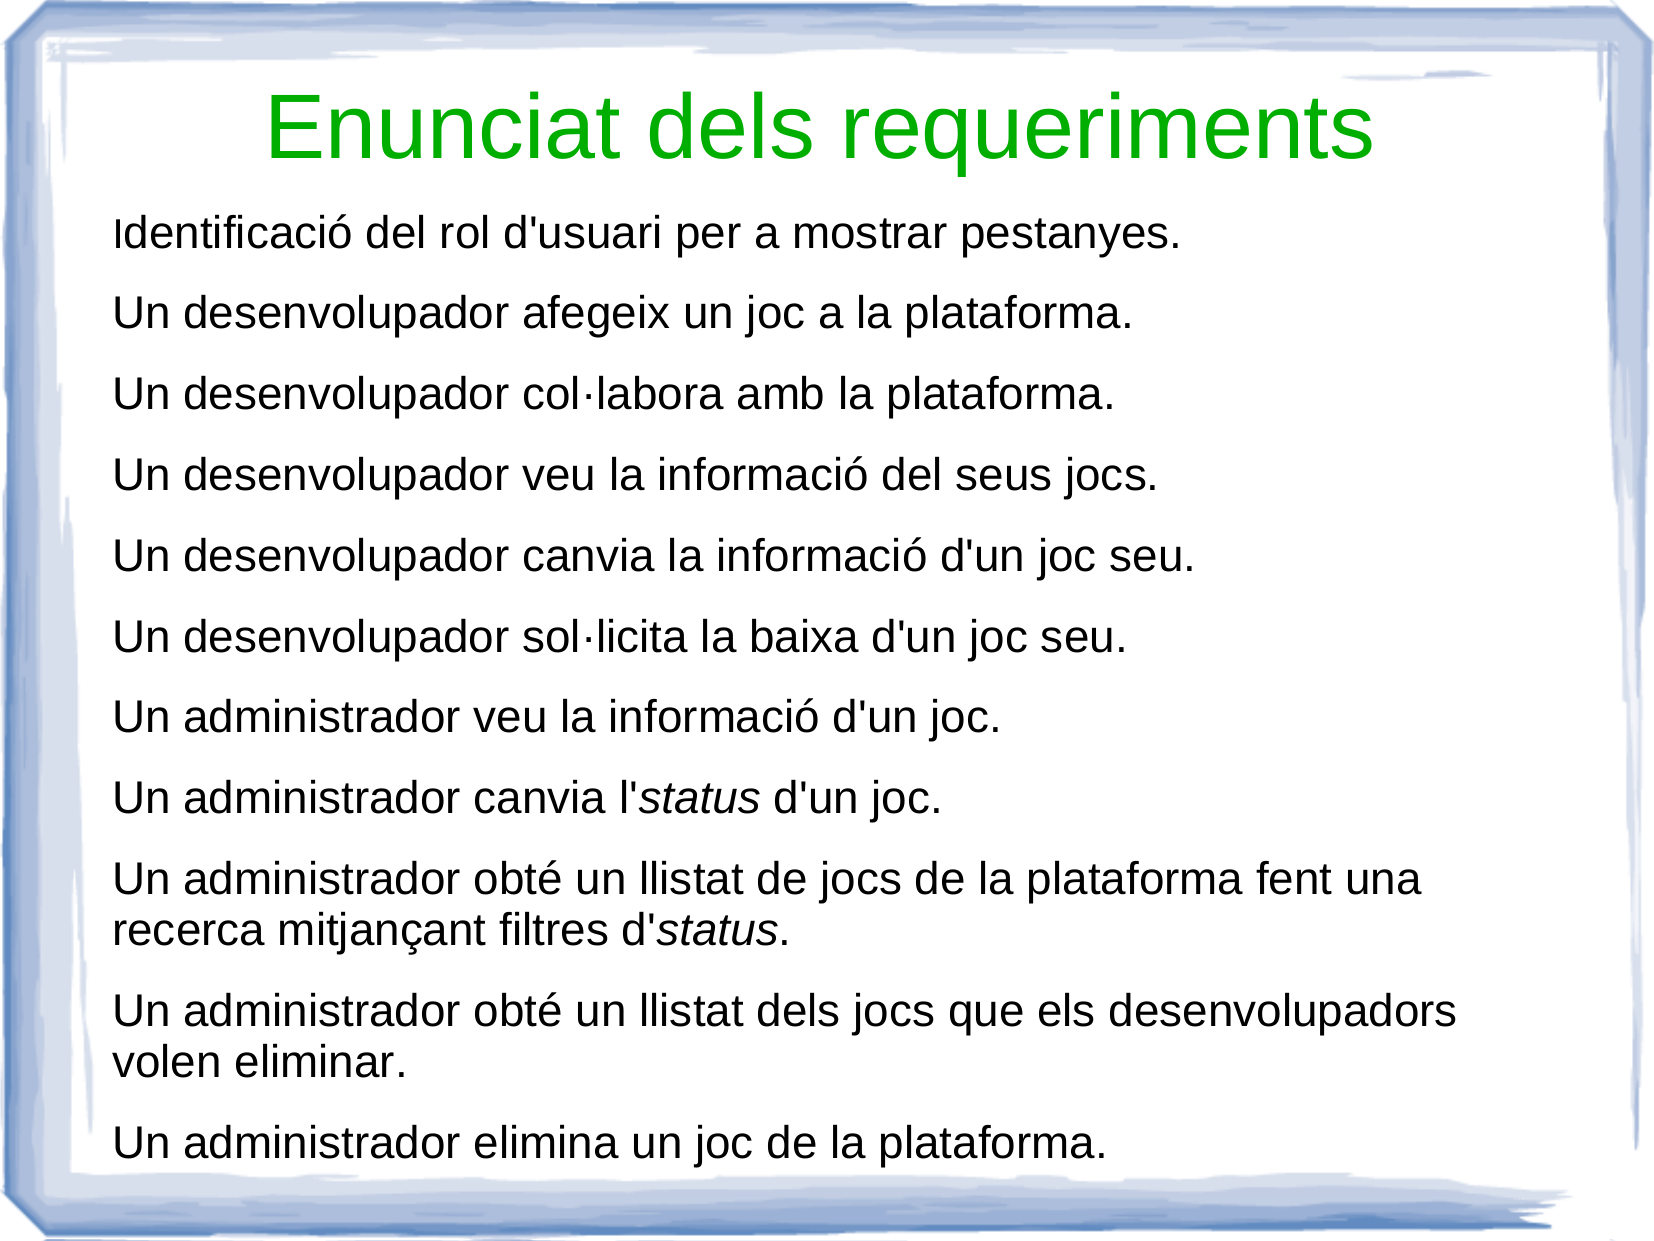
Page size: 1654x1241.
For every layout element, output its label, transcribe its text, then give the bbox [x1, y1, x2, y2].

title Enunciat dels requeriments [76, 23, 1565, 231]
list Identificació del rol d'usuari per a mostrar pestanyes. Un desenvolupador afegeix un joc a la plataforma. Un desenvolupador col·labora amb la plataforma. Un desenvolupador veu la informació del seus jocs. Un desenvolupador canvia la informació d'un joc seu. Un desenvolupador sol·licita la baixa d'un joc seu. Un administrador veu la informació d'un joc. Un administrador canvia l'status d'un joc. Un administrador obté un llistat de jocs de la plataforma fent una recerca mitjançant filtres d'status. Un administrador obté un llistat dels jocs que els desenvolupadors volen eliminar. Un administrador elimina un joc de la plataforma. [112, 206, 1565, 1241]
picture [0, 0, 1654, 1241]
